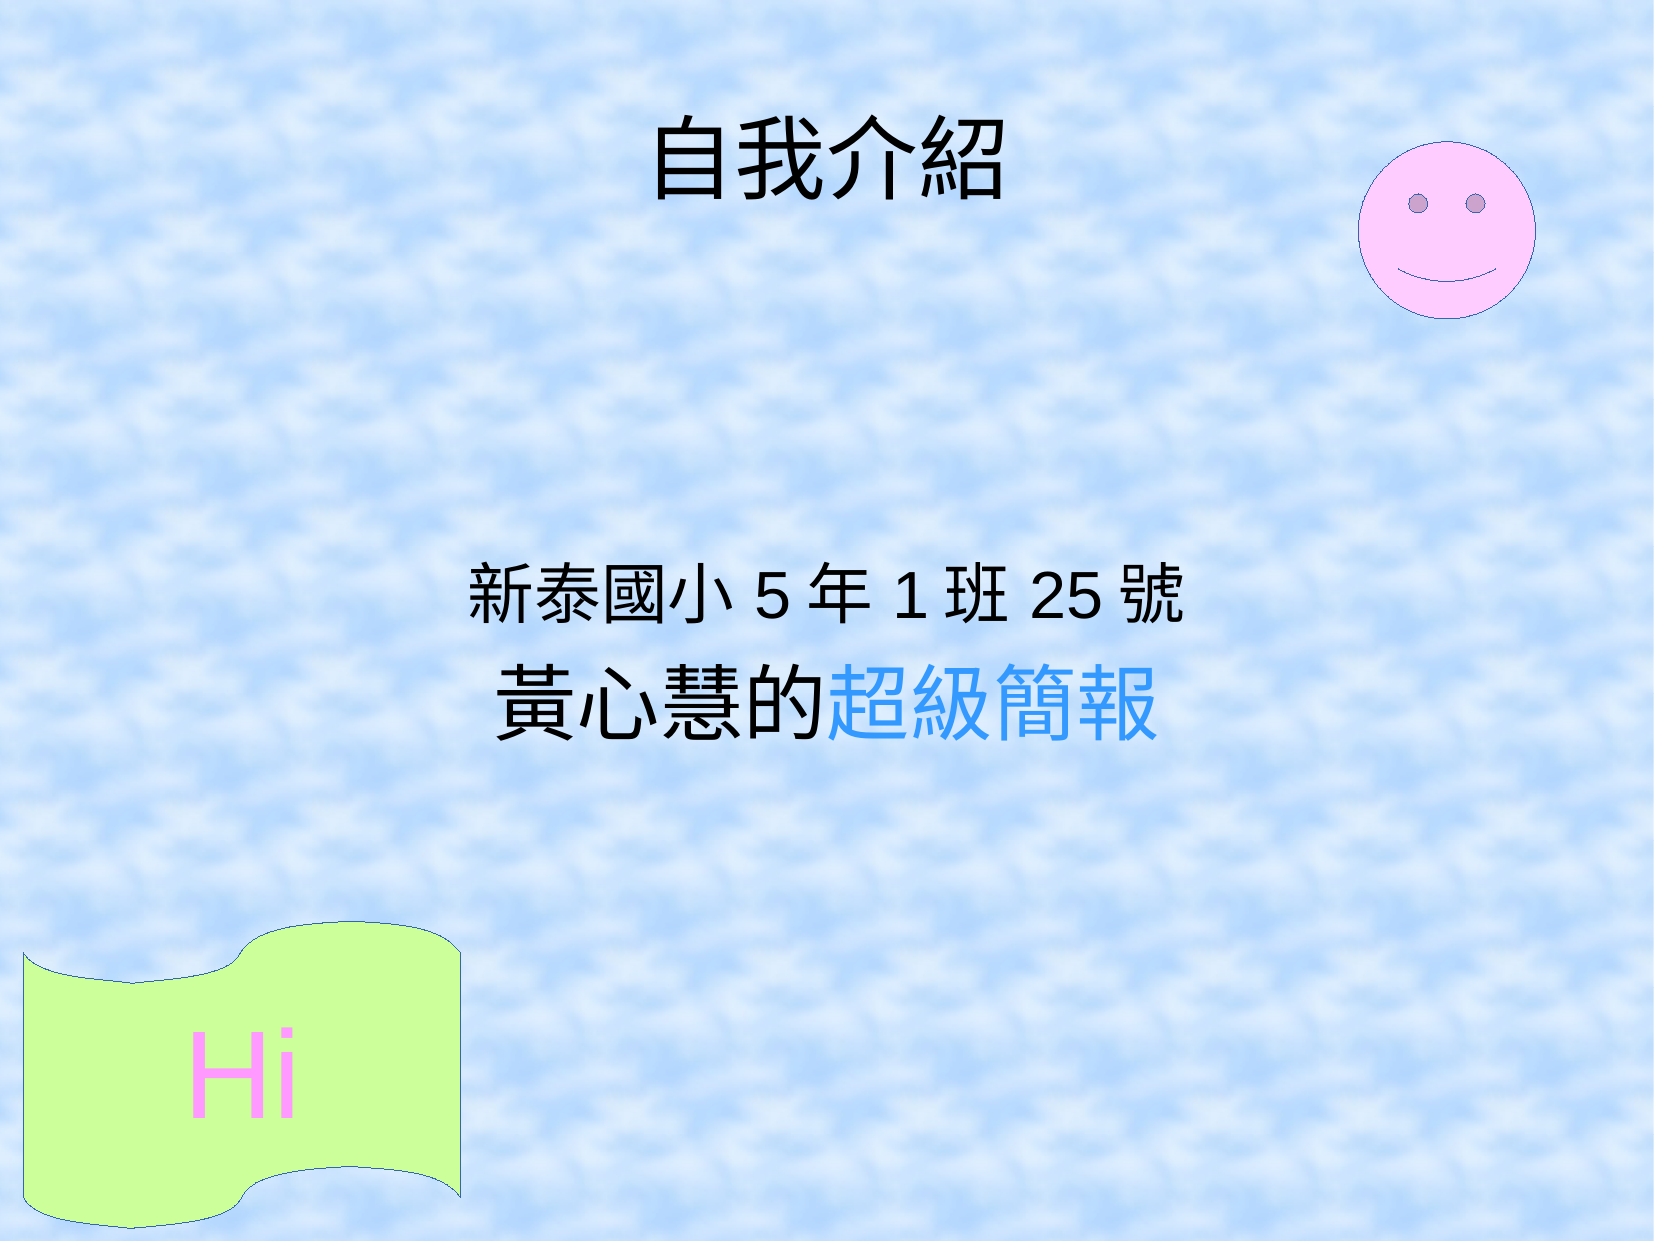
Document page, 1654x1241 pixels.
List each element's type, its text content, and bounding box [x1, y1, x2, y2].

text_box [1358, 141, 1536, 319]
subtitle 新泰國小5年1班25號 黃心慧的超級簡報 [82, 290, 1571, 1010]
picture [0, 0, 1654, 1241]
text_box Hi [23, 921, 461, 1229]
title 自我介紹 [82, 49, 1571, 257]
